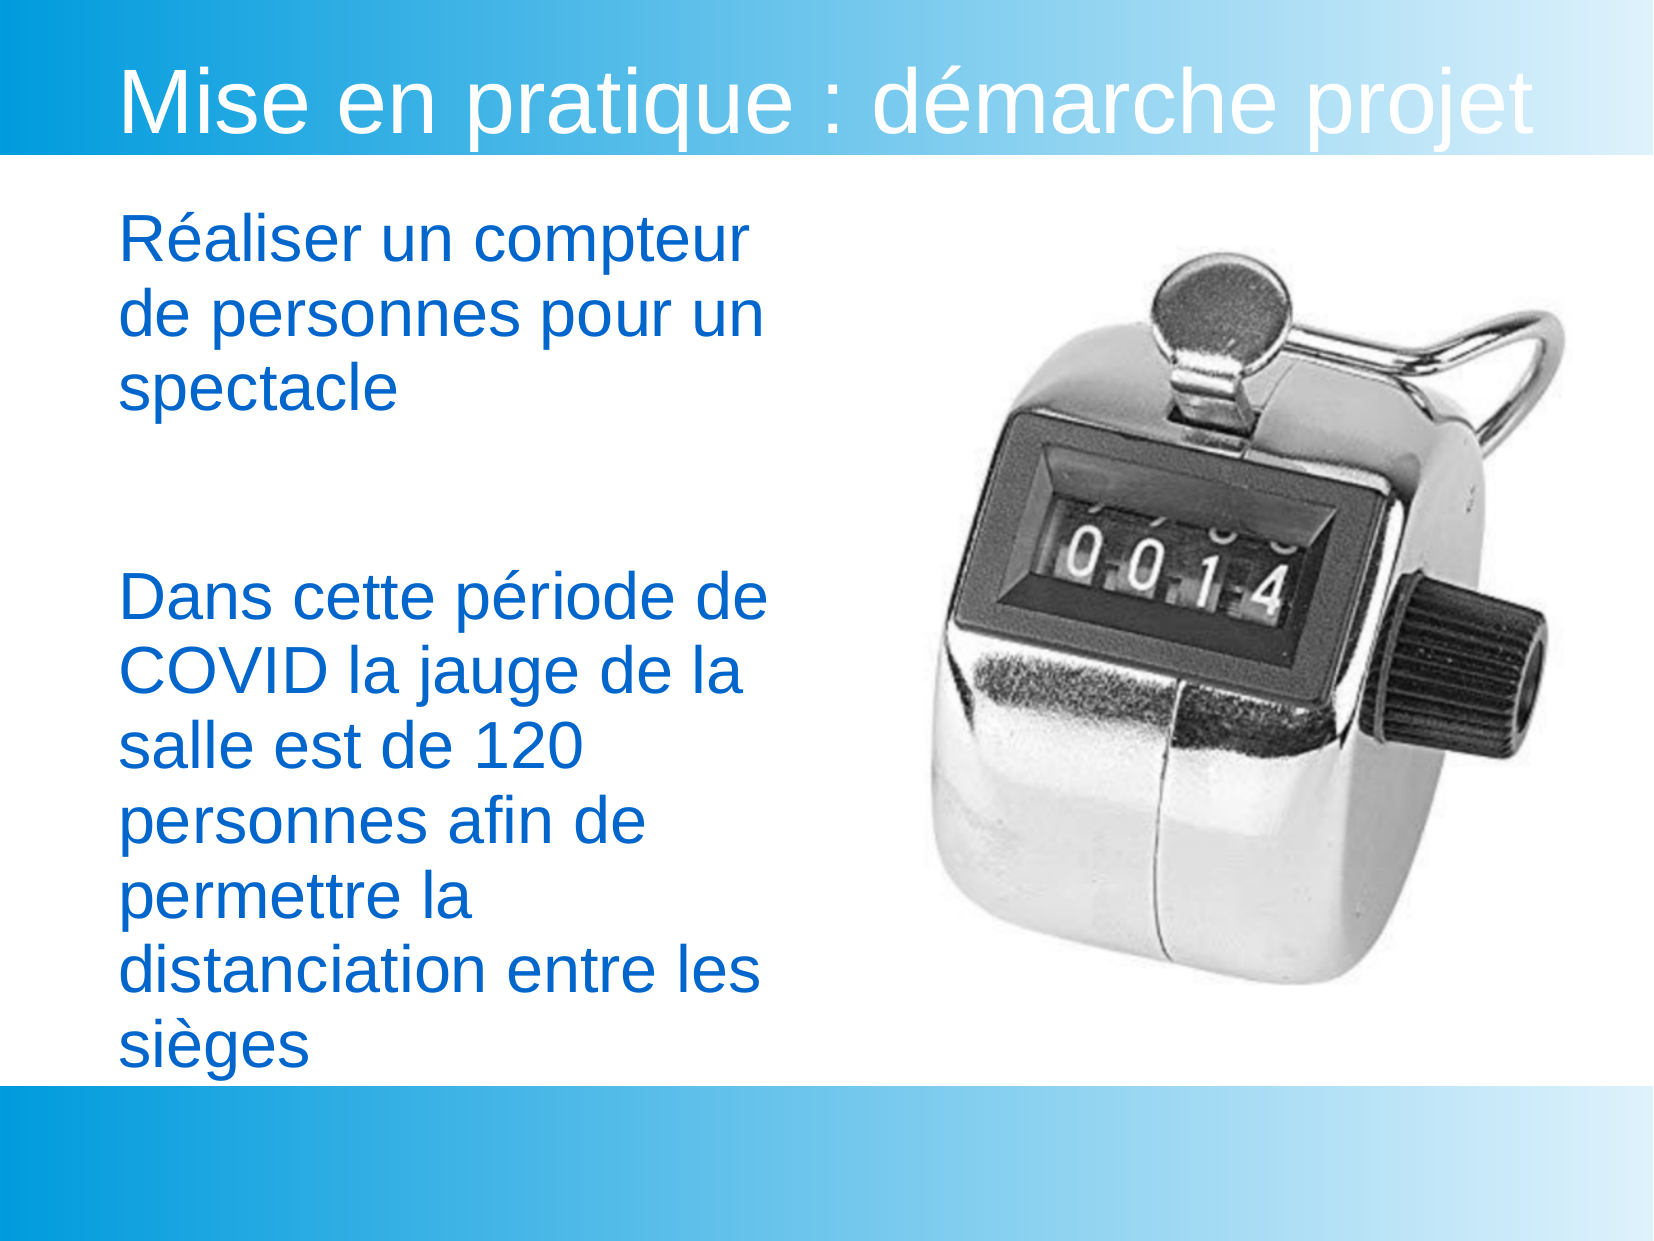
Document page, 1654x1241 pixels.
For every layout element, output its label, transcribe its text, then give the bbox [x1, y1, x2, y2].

picture [902, 234, 1607, 1028]
title Mise en pratique : démarche projet [82, 49, 1571, 155]
list Réaliser un compteur de personnes pour un spectacle Dans cette période de COVID la jauge de la salle est de 120 personnes afin de permettre la distanciation entre les sièges [47, 200, 815, 502]
